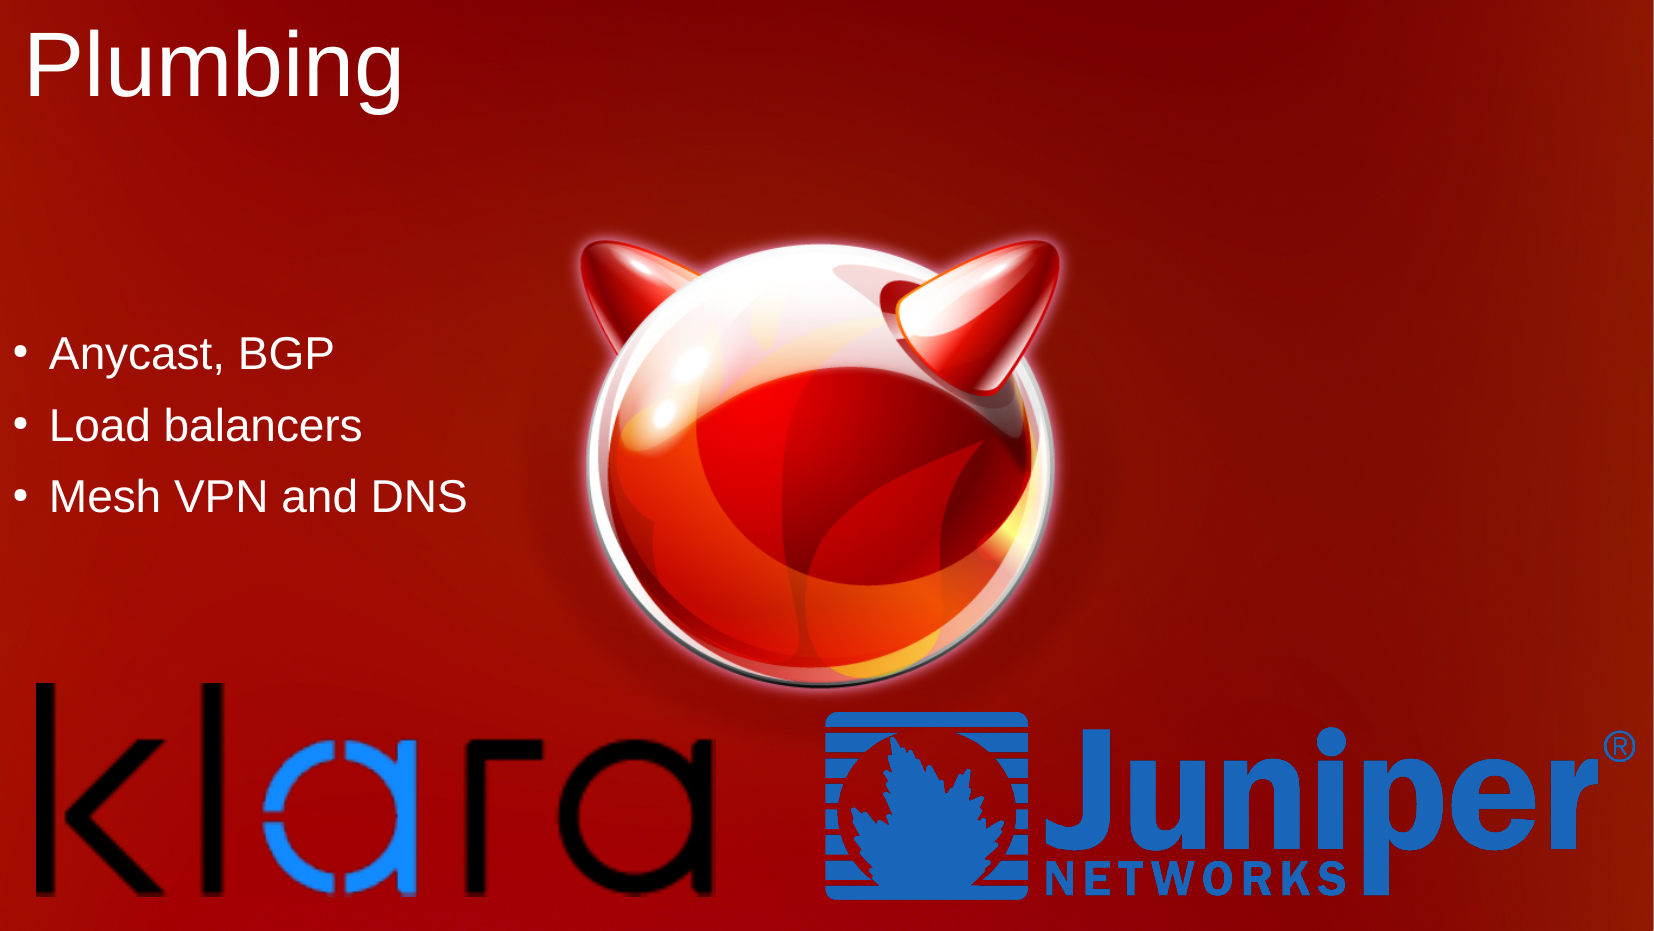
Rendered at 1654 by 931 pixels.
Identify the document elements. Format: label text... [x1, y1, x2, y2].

list Anycast, BGP Load balancers Mesh VPN and DNS [0, 255, 727, 526]
title Plumbing [23, 11, 1589, 119]
picture [0, 0, 1654, 931]
